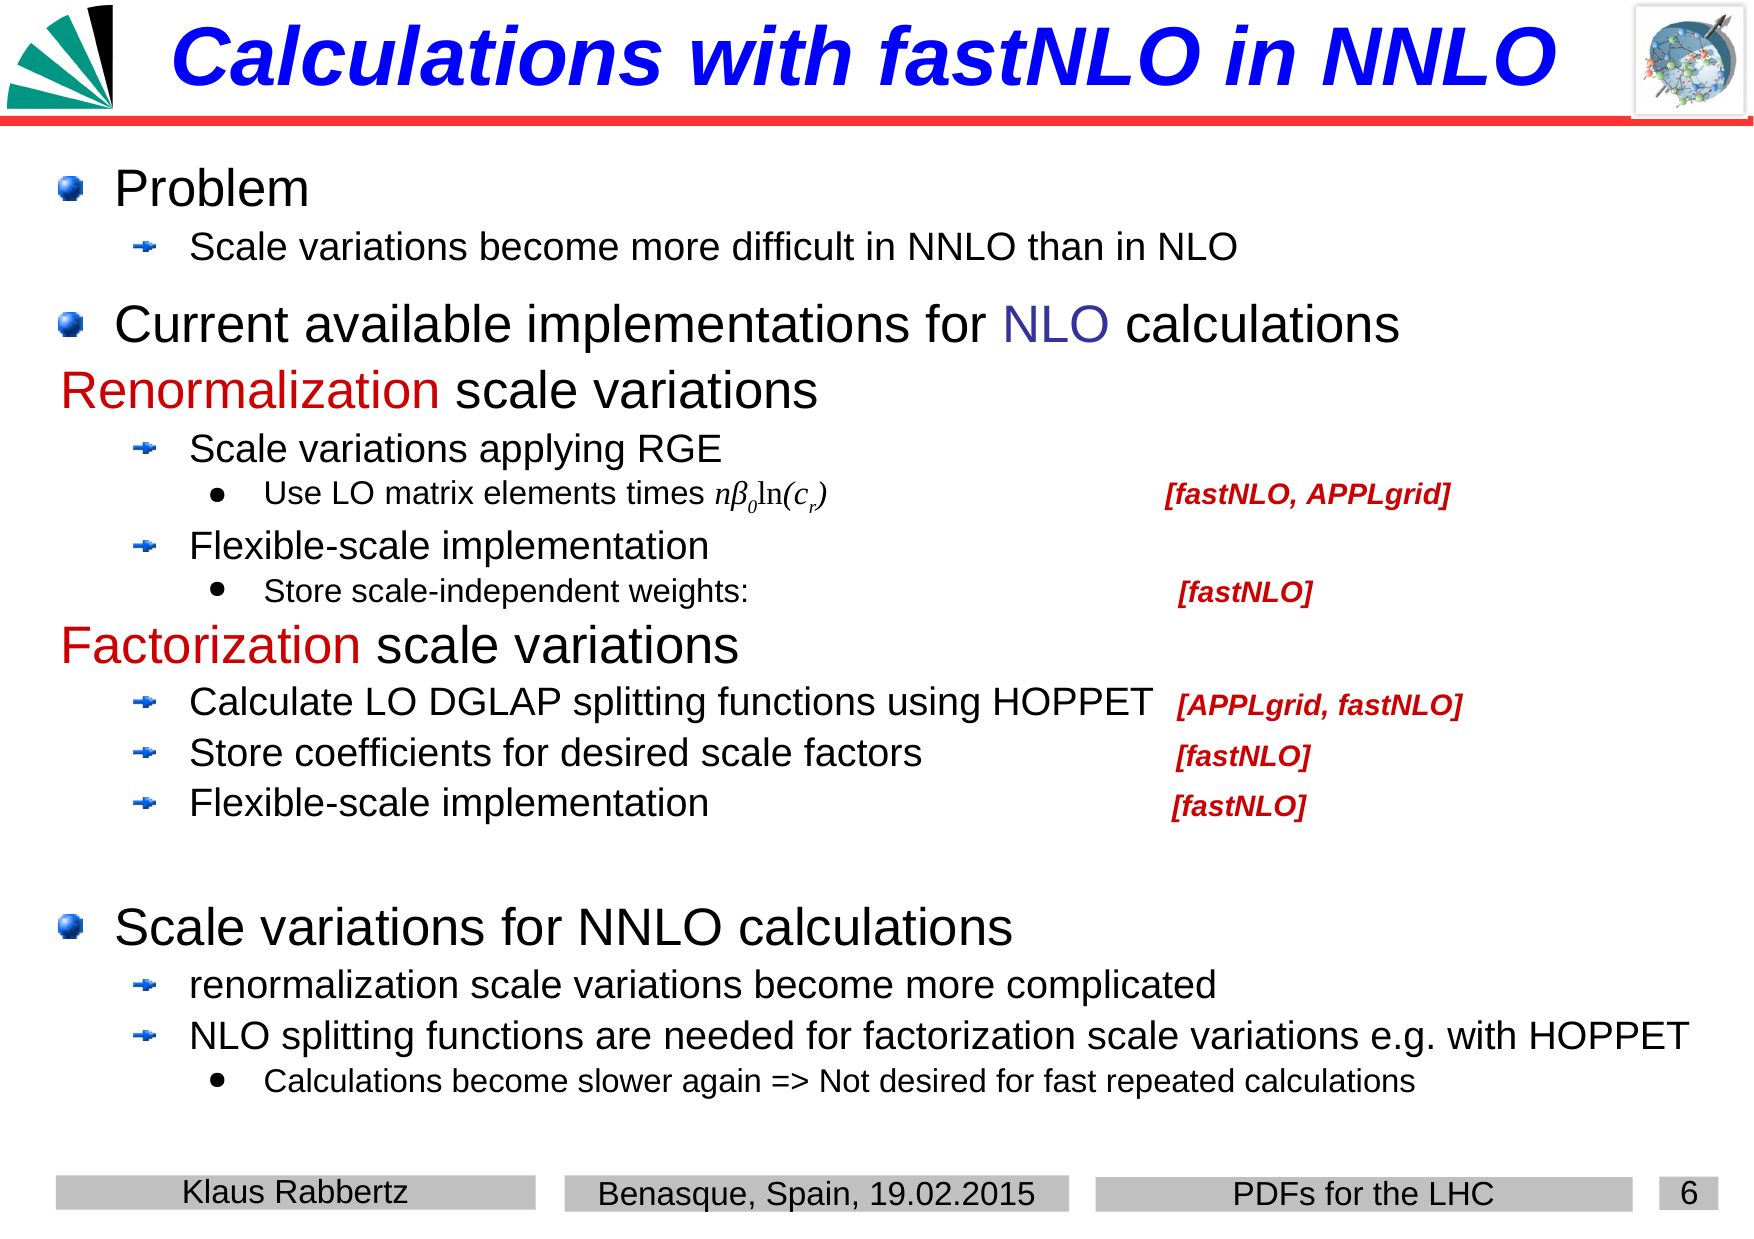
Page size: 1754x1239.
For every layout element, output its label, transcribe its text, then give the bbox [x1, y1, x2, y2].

title Calculations with fastNLO in NNLO [123, 0, 1606, 114]
picture [7, 5, 113, 110]
list Problem Scale variations become more difficult in NNLO than in NLO Current available implementations for NLO calculations Renormalization scale variations Scale variations applying RGE Use LO matrix elements times nβ0ln(cr) [fastNLO, APPLgrid] Flexible-scale implementation Store scale-independent weights: [fastNLO] Factorization scale variations Calculate LO DGLAP splitting functions using HOPPET [APPLgrid, fastNLO] Store coefficients for desired scale factors [fastNLO] Flexible-scale implementation [fastNLO] Scale variations for NNLO calculations renormalization scale variations become more complicated NLO splitting functions are needed for factorization scale variations e.g. with HOPPET Calculations become slower again => Not desired for fast repeated calculations [34, 151, 1719, 1121]
picture [1631, 2, 1748, 119]
